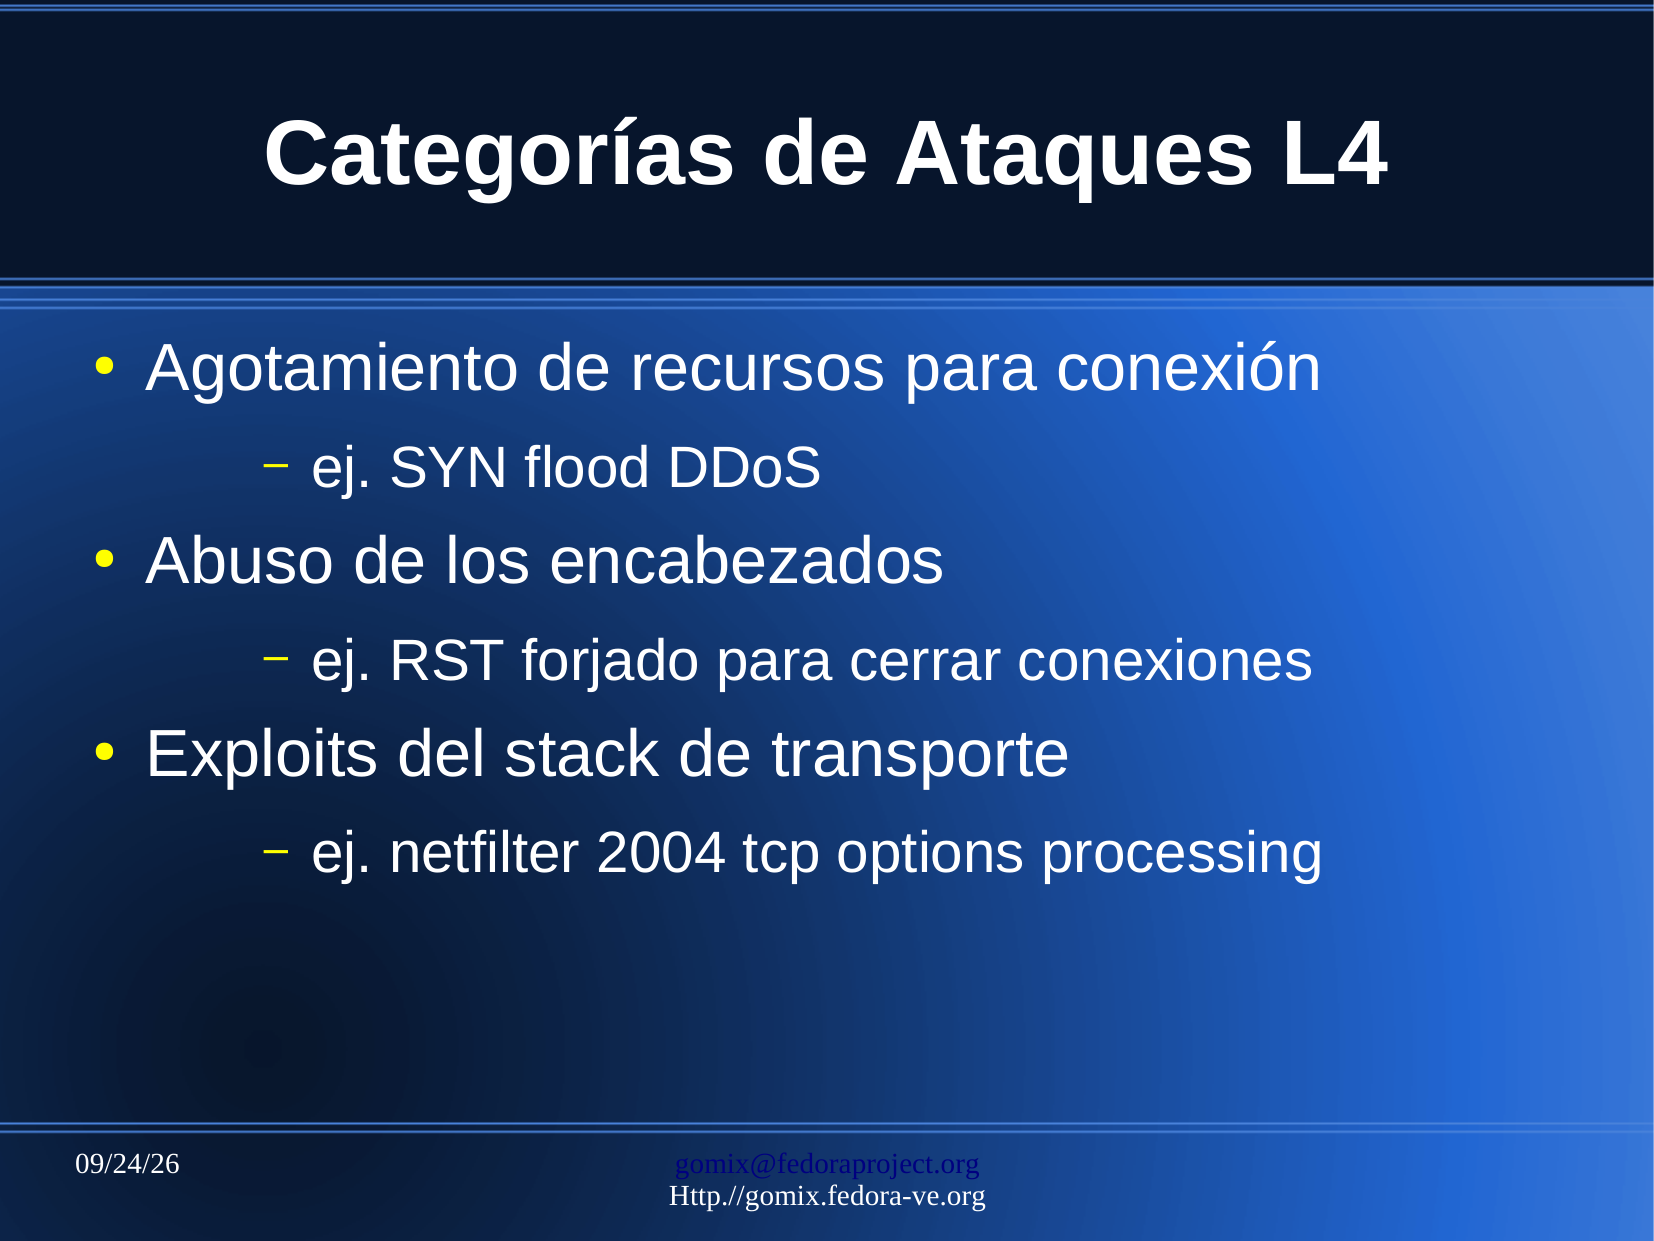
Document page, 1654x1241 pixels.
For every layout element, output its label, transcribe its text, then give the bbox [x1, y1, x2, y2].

picture [0, 0, 1654, 1241]
list Agotamiento de recursos para conexión ej. SYN flood DDoS Abuso de los encabezados ej. RST forjado para cerrar conexiones Exploits del stack de transporte ej. netfilter 2004 tcp options processing [75, 330, 1564, 1126]
title Categorías de Ataques L4 [82, 49, 1571, 257]
